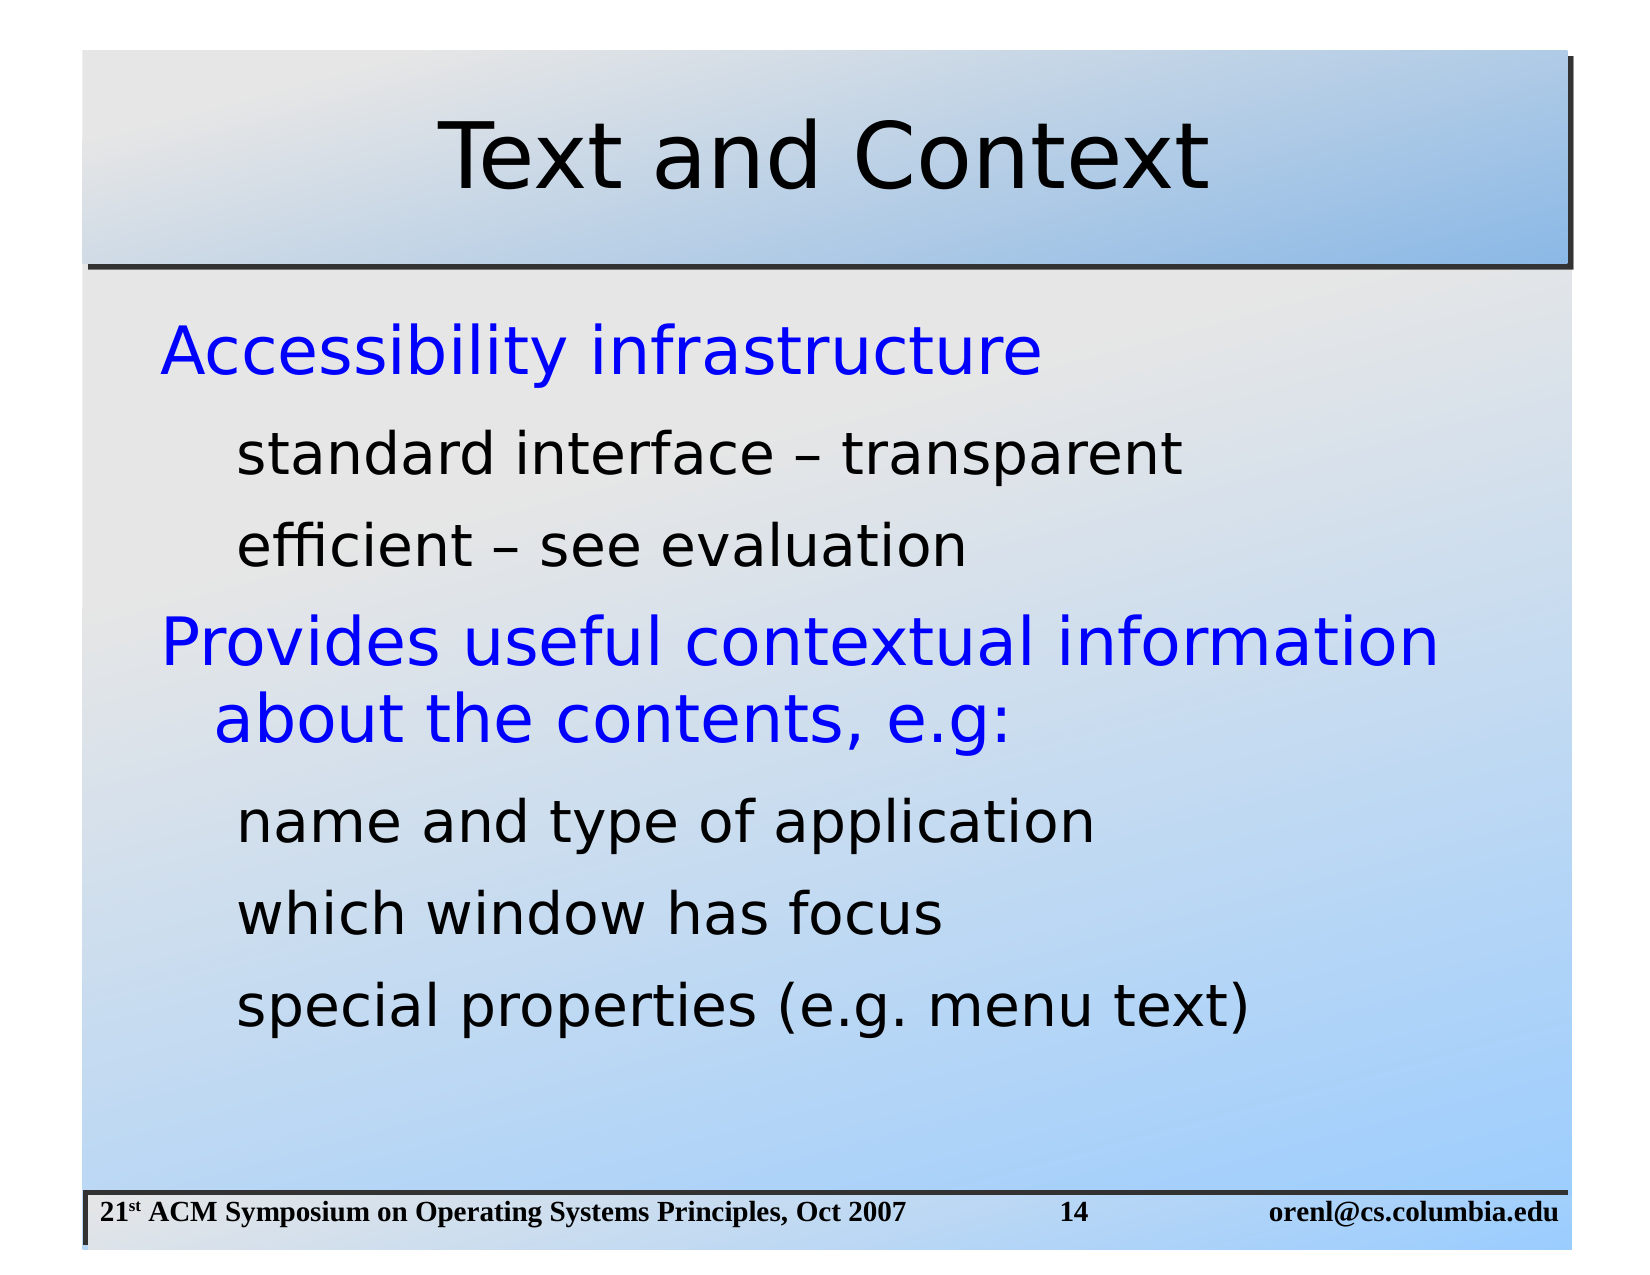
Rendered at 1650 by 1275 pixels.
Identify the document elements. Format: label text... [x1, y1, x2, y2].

list Accessibility infrastructure standard interface – transparent efficient – see evaluation Provides useful contextual information about the contents, e.g: name and type of application which window has focus special properties (e.g. menu text) [82, 298, 1568, 1140]
title Text and Context [82, 58, 1568, 257]
